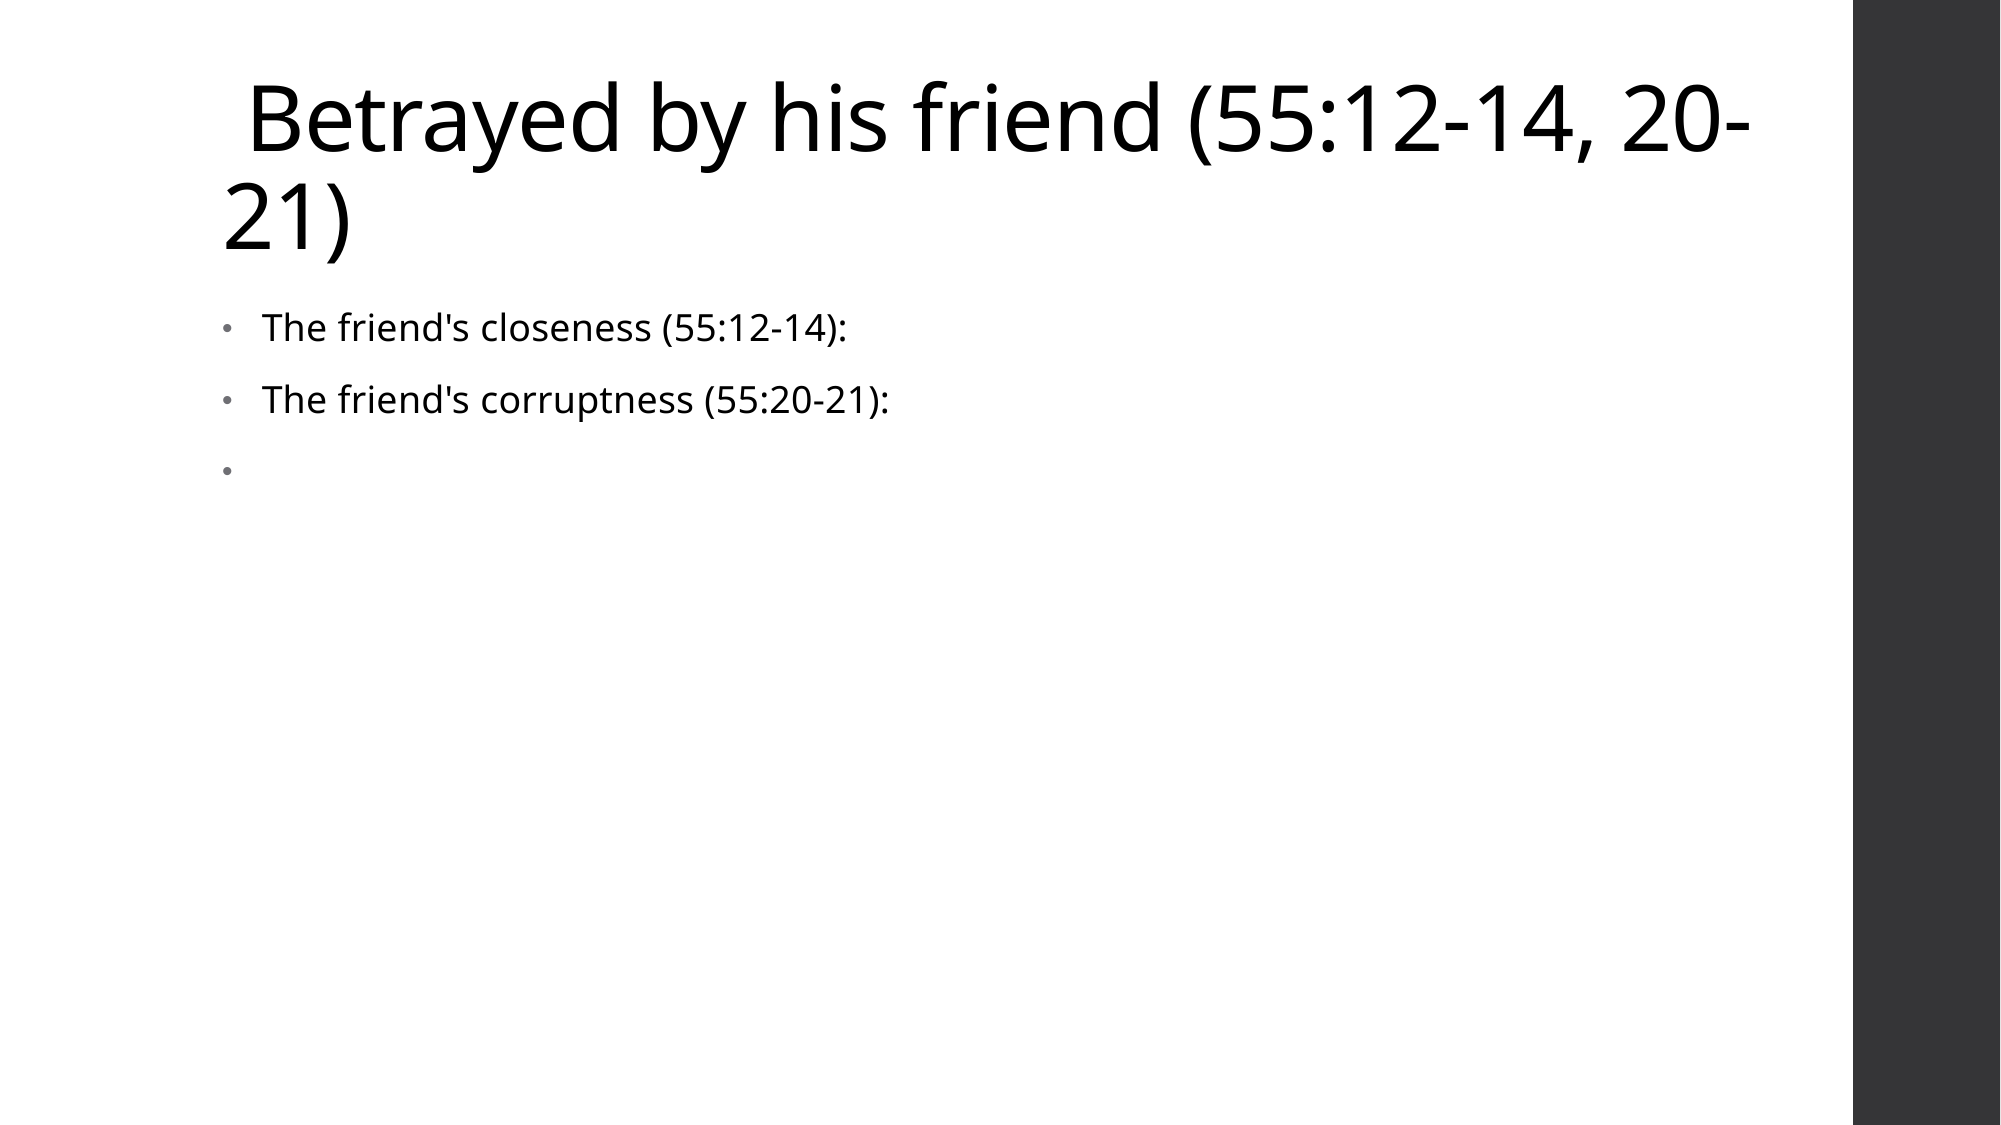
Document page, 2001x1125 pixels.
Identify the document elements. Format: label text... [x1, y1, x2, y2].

list The friend's closeness (55:12-14): The friend's corruptness (55:20-21): [206, 299, 1617, 1014]
title Betrayed by his friend (55:12-14, 20-21) [206, 60, 1797, 278]
